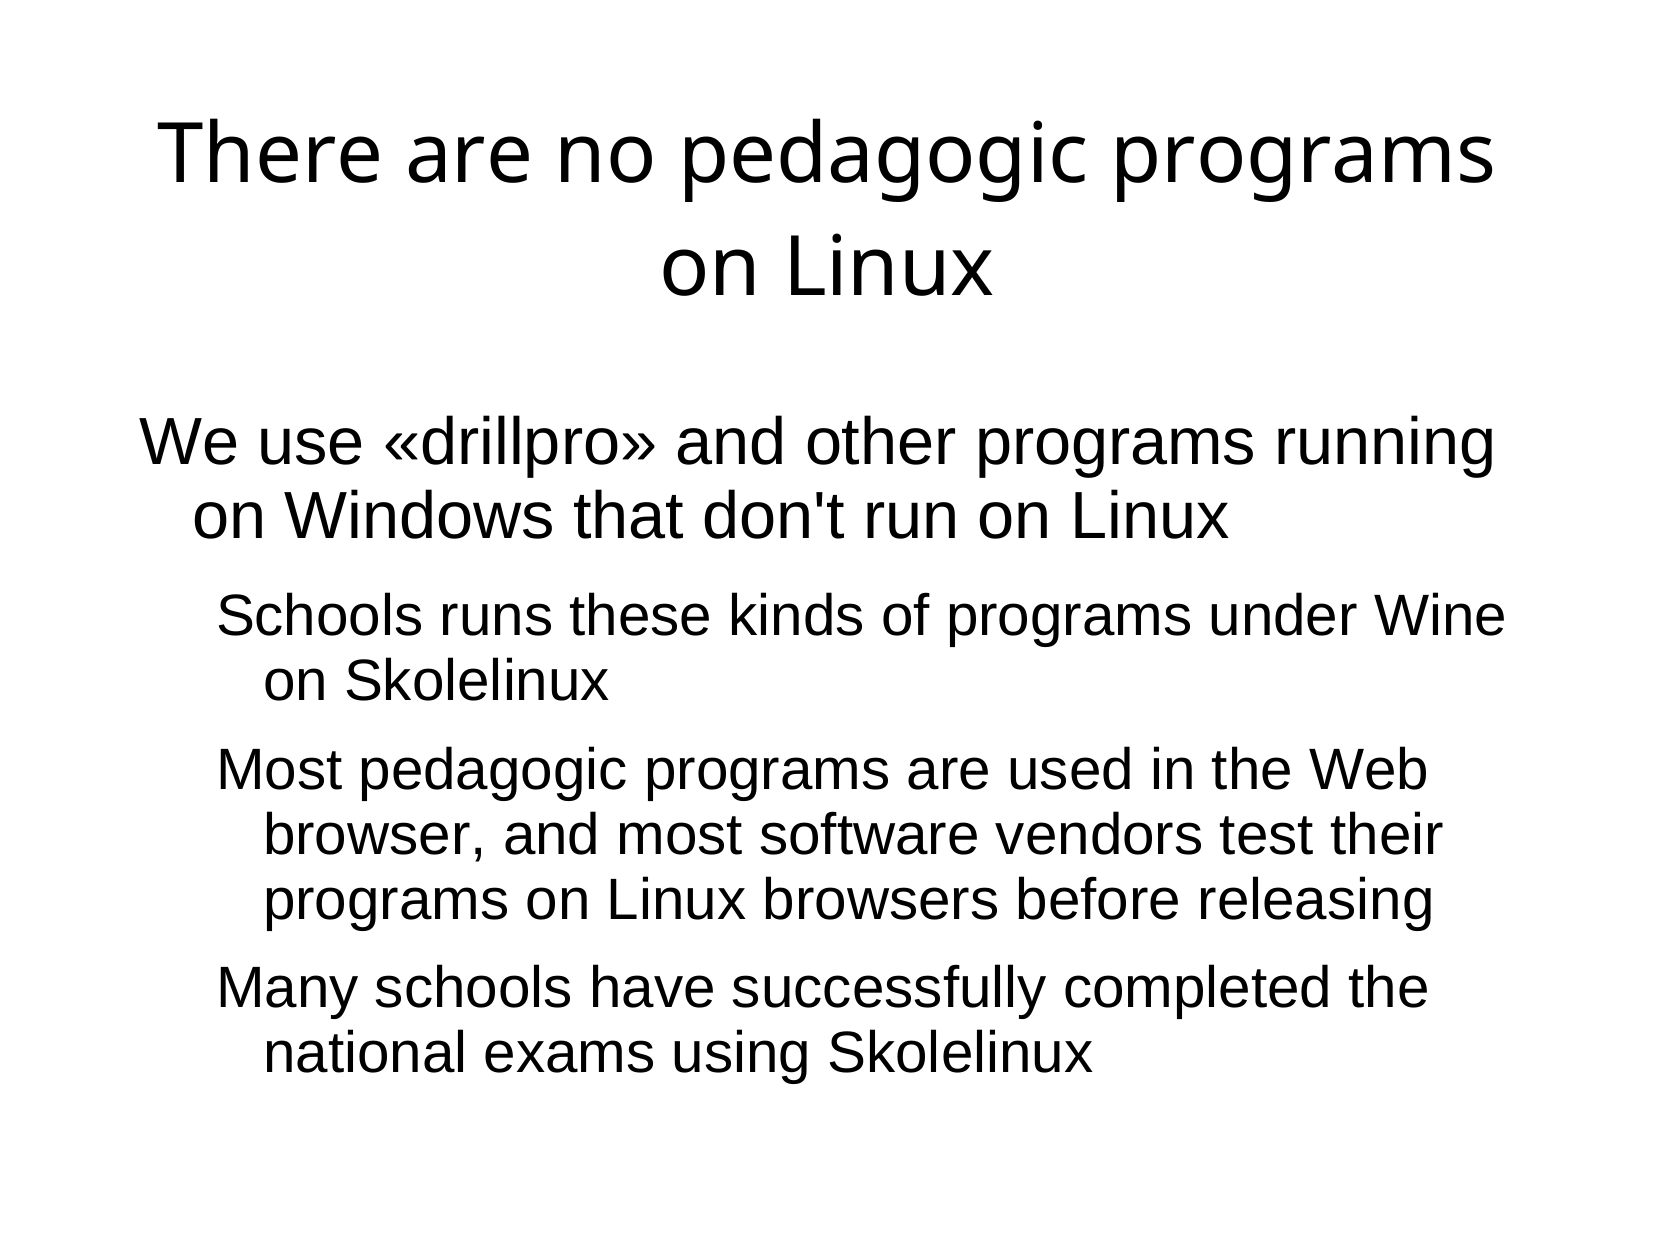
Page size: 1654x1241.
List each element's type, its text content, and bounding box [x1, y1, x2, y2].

list We use «drillpro» and other programs running on Windows that don't run on Linux Schools runs these kinds of programs under Wine on Skolelinux Most pedagogic programs are used in the Web browser, and most software vendors test their programs on Linux browsers before releasing Many schools have successfully completed the national exams using Skolelinux [121, 403, 1534, 1147]
title There are no pedagogic programs on Linux [121, 89, 1534, 324]
